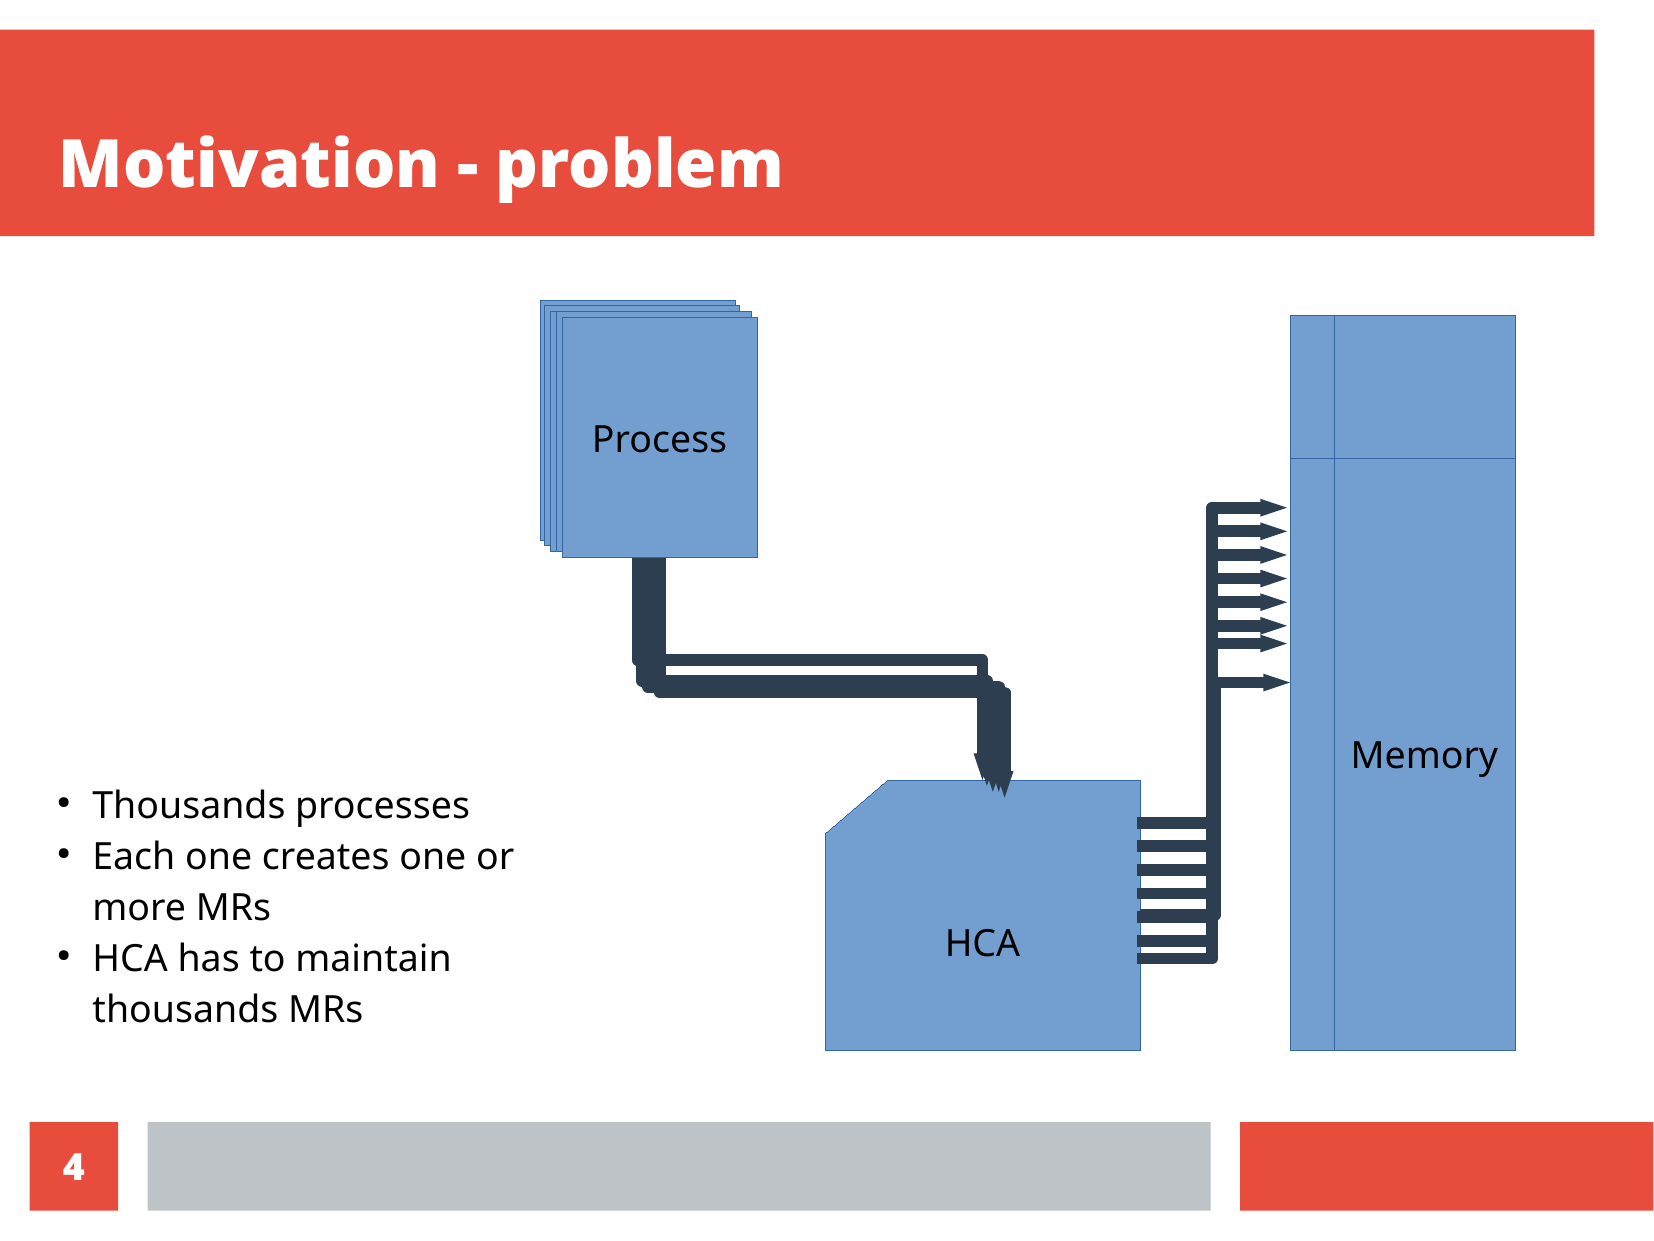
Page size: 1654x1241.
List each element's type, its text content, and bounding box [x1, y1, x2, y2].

text_box Process [550, 311, 556, 552]
text_box Process [540, 300, 736, 541]
title Motivation - problem [59, 59, 1595, 207]
text_box Process [556, 311, 752, 552]
text_box Memory [1290, 315, 1516, 1051]
text_box Process [562, 317, 758, 558]
text_box HCA [825, 780, 1141, 1051]
text_box Process [544, 305, 740, 546]
text_box Thousands processes Each one creates one or more MRs HCA has to maintain thousands MRs [42, 771, 553, 1004]
